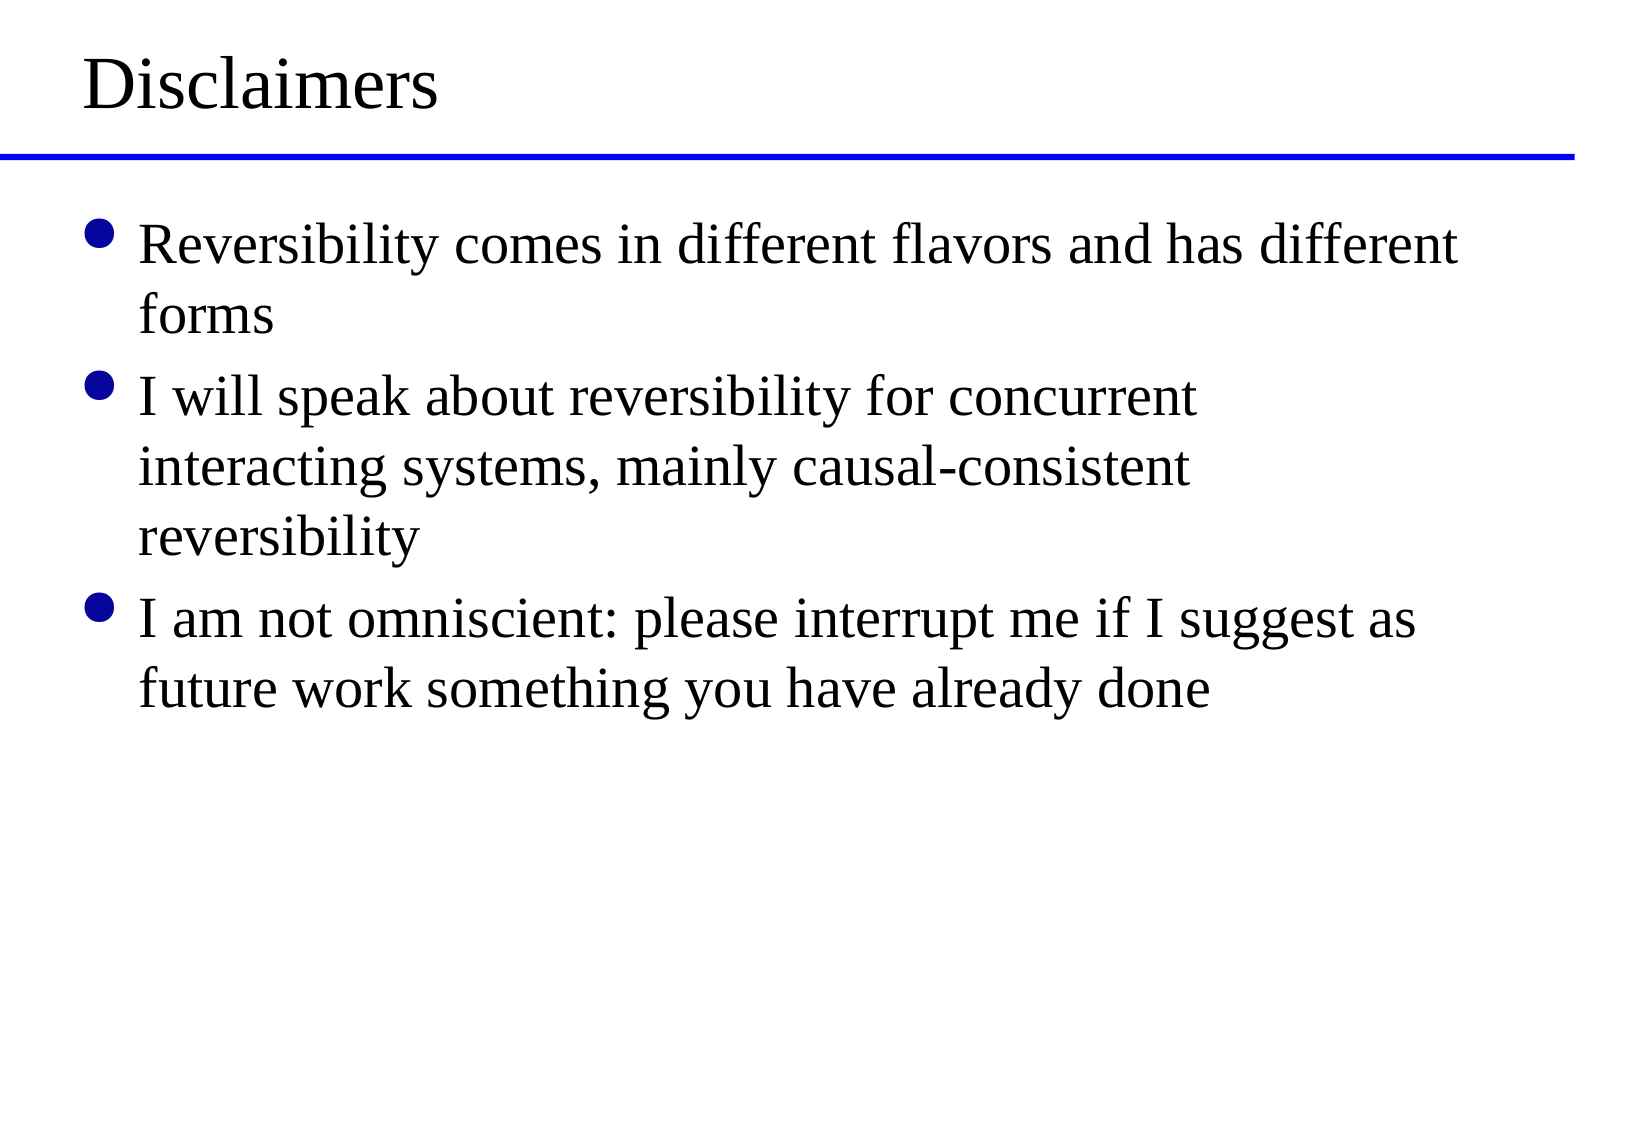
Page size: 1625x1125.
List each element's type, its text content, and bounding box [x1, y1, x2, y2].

list Reversibility comes in different flavors and has different forms I will speak about reversibility for concurrent interacting systems, mainly causal-consistent reversibility I am not omniscient: please interrupt me if I suggest as future work something you have already done [67, 198, 1478, 1061]
title Disclaimers [67, 27, 1544, 131]
